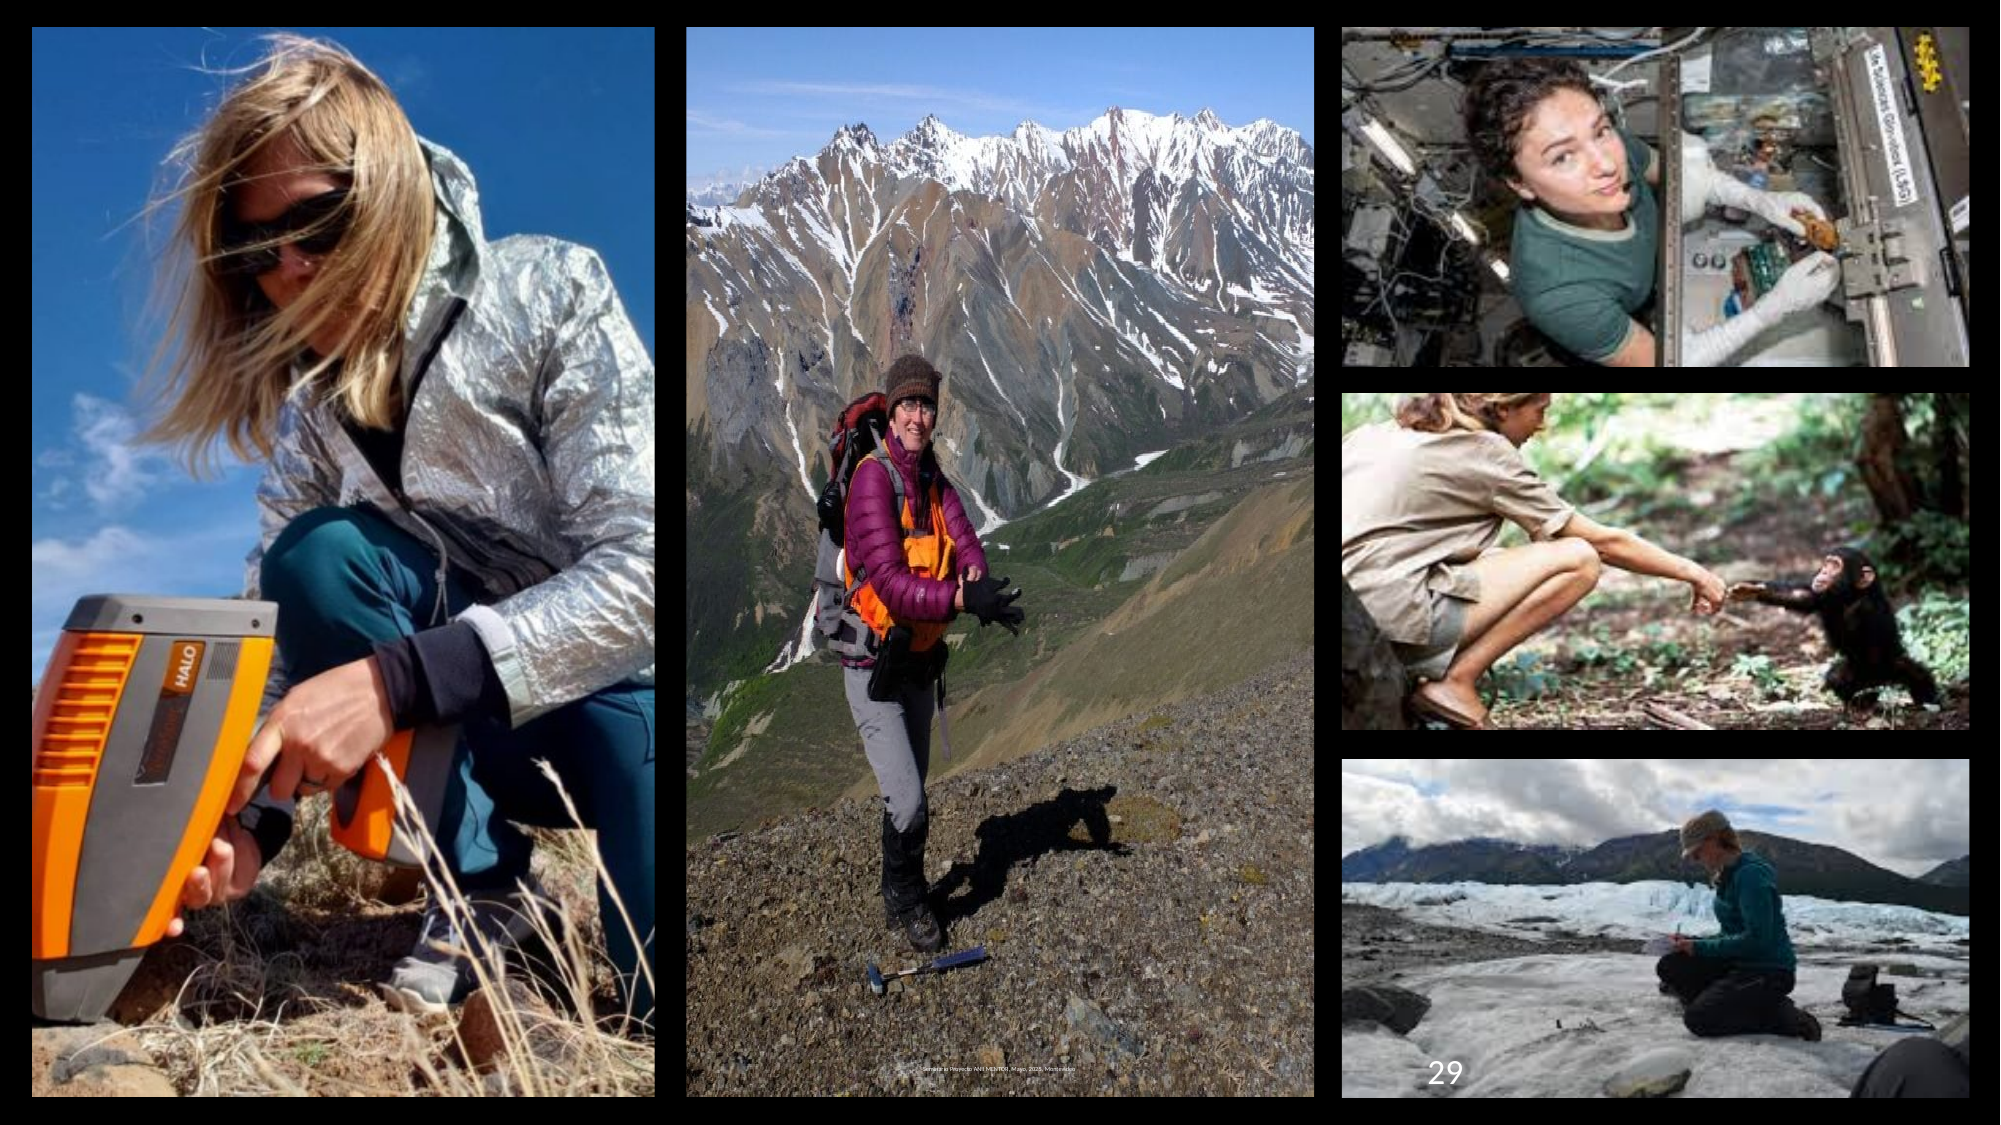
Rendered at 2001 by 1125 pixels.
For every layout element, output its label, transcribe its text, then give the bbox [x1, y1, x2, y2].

picture [1341, 27, 2000, 367]
footer Seminario Proyecto ANII MENTOR, Mayo, 2025, Montevideo [662, 1042, 1338, 1103]
picture [1341, 393, 1970, 730]
picture [1341, 759, 1970, 1098]
slide_number <number> [1412, 1042, 1863, 1103]
picture [686, 27, 1315, 1042]
picture [32, 27, 655, 1097]
